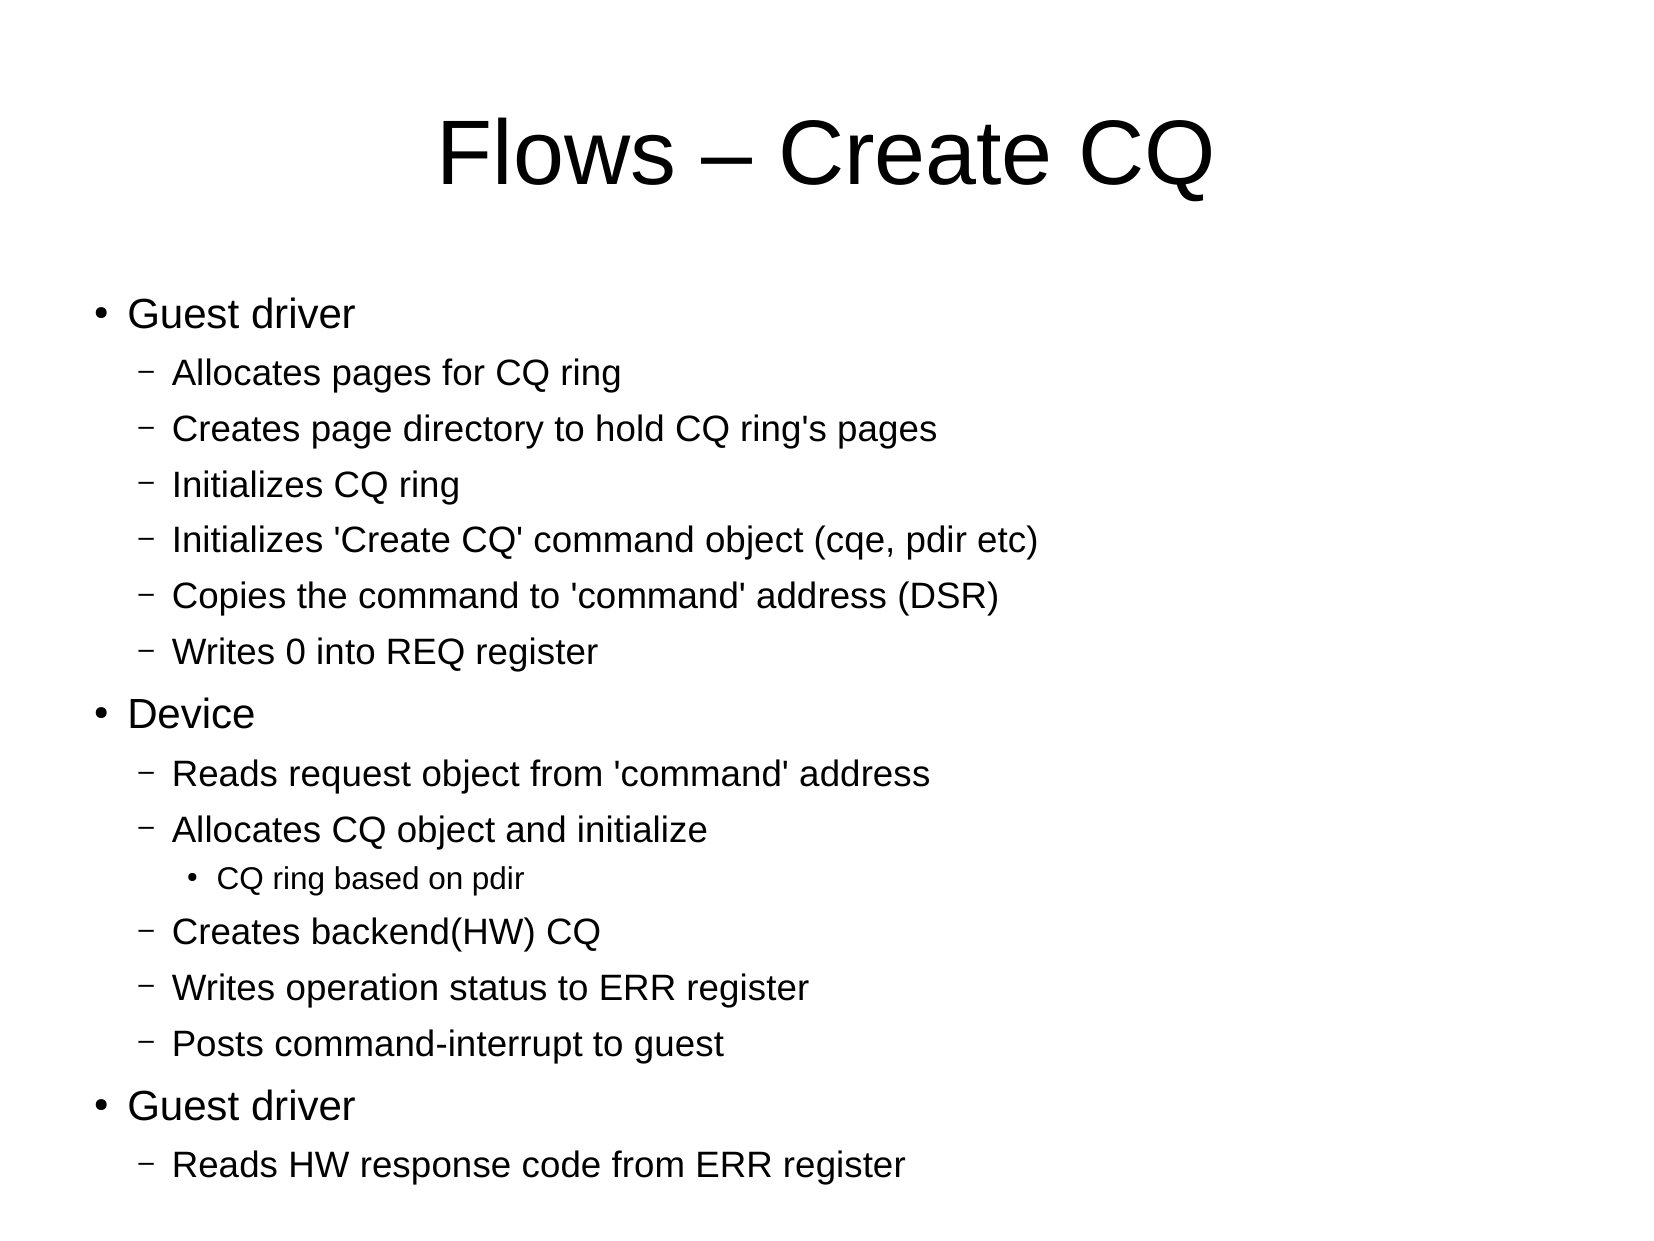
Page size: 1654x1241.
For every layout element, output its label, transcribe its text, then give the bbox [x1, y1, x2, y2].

list Guest driver Allocates pages for CQ ring Creates page directory to hold CQ ring's pages Initializes CQ ring Initializes 'Create CQ' command object (cqe, pdir etc) Copies the command to 'command' address (DSR) Writes 0 into REQ register Device Reads request object from 'command' address Allocates CQ object and initialize CQ ring based on pdir Creates backend(HW) CQ Writes operation status to ERR register Posts command-interrupt to guest Guest driver Reads HW response code from ERR register [82, 290, 1571, 1201]
title Flows – Create CQ [82, 49, 1571, 257]
